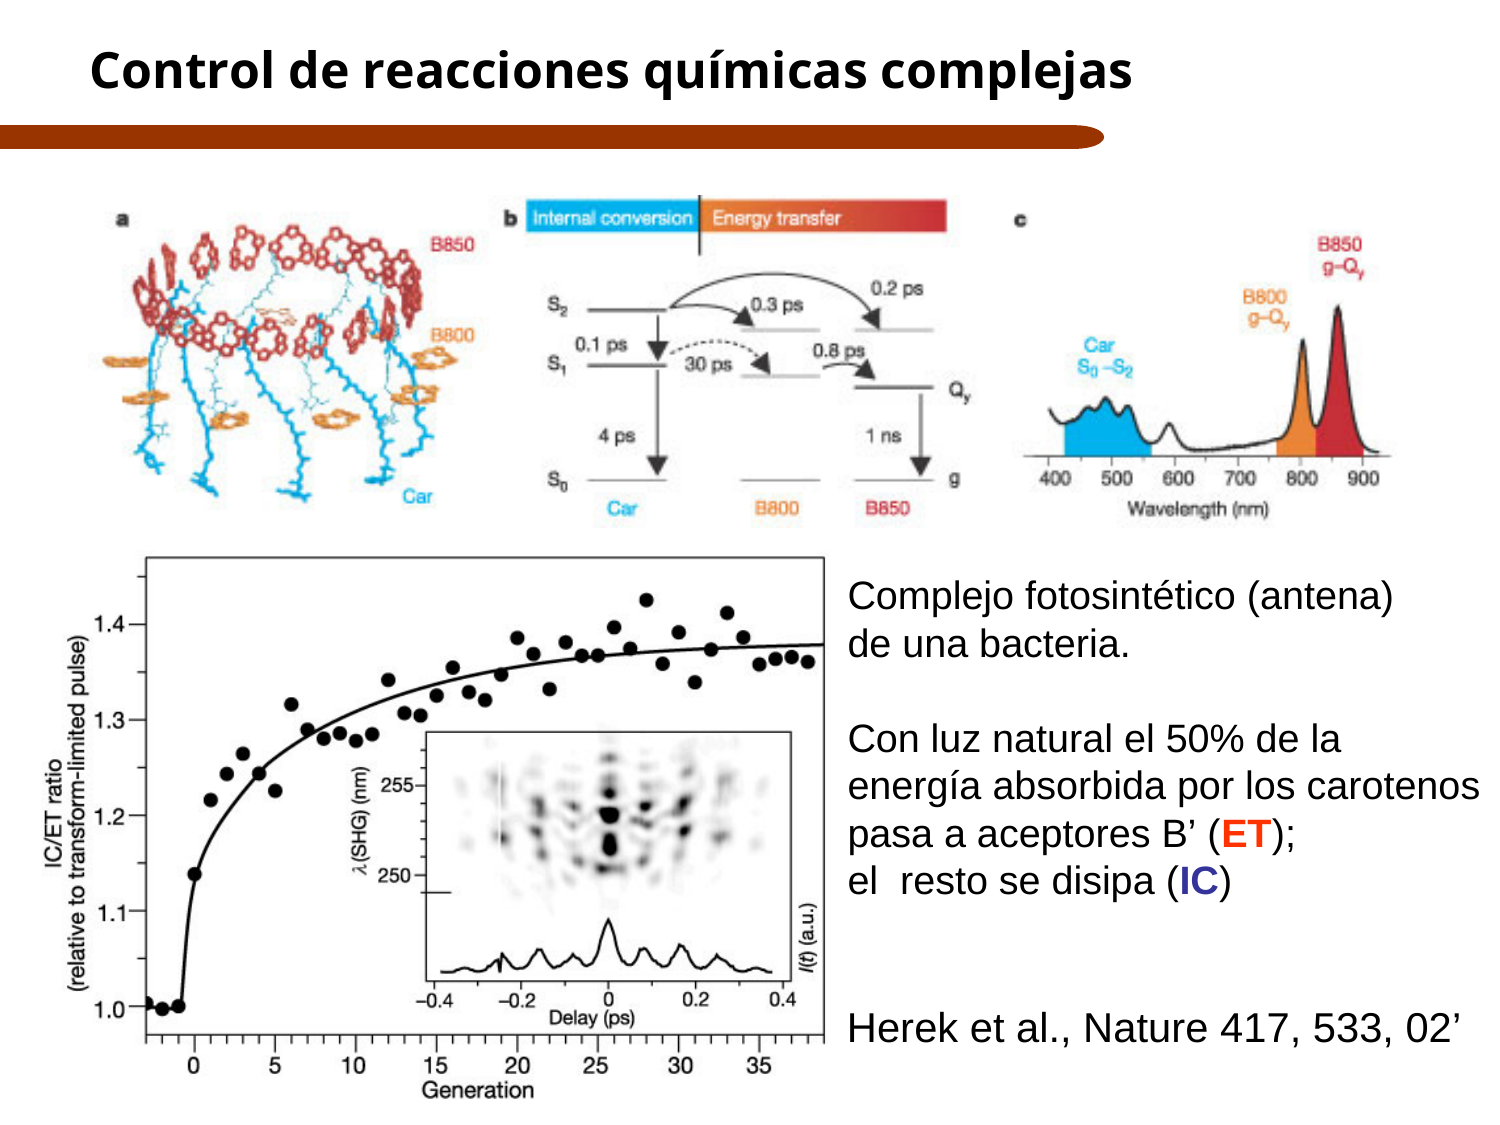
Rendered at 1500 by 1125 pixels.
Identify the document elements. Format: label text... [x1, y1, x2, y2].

text_box Complejo fotosintético (antena) de una bacteria. Con luz natural el 50% de la energía absorbida por los carotenos pasa a aceptores B’ (ET); el resto se disipa (IC) [832, 562, 1500, 911]
text_box Herek et al., Nature 417, 533, 02’ [832, 993, 1477, 1059]
picture [41, 550, 829, 1099]
title Control de reacciones químicas complejas [74, 30, 1447, 106]
picture [88, 195, 1397, 528]
